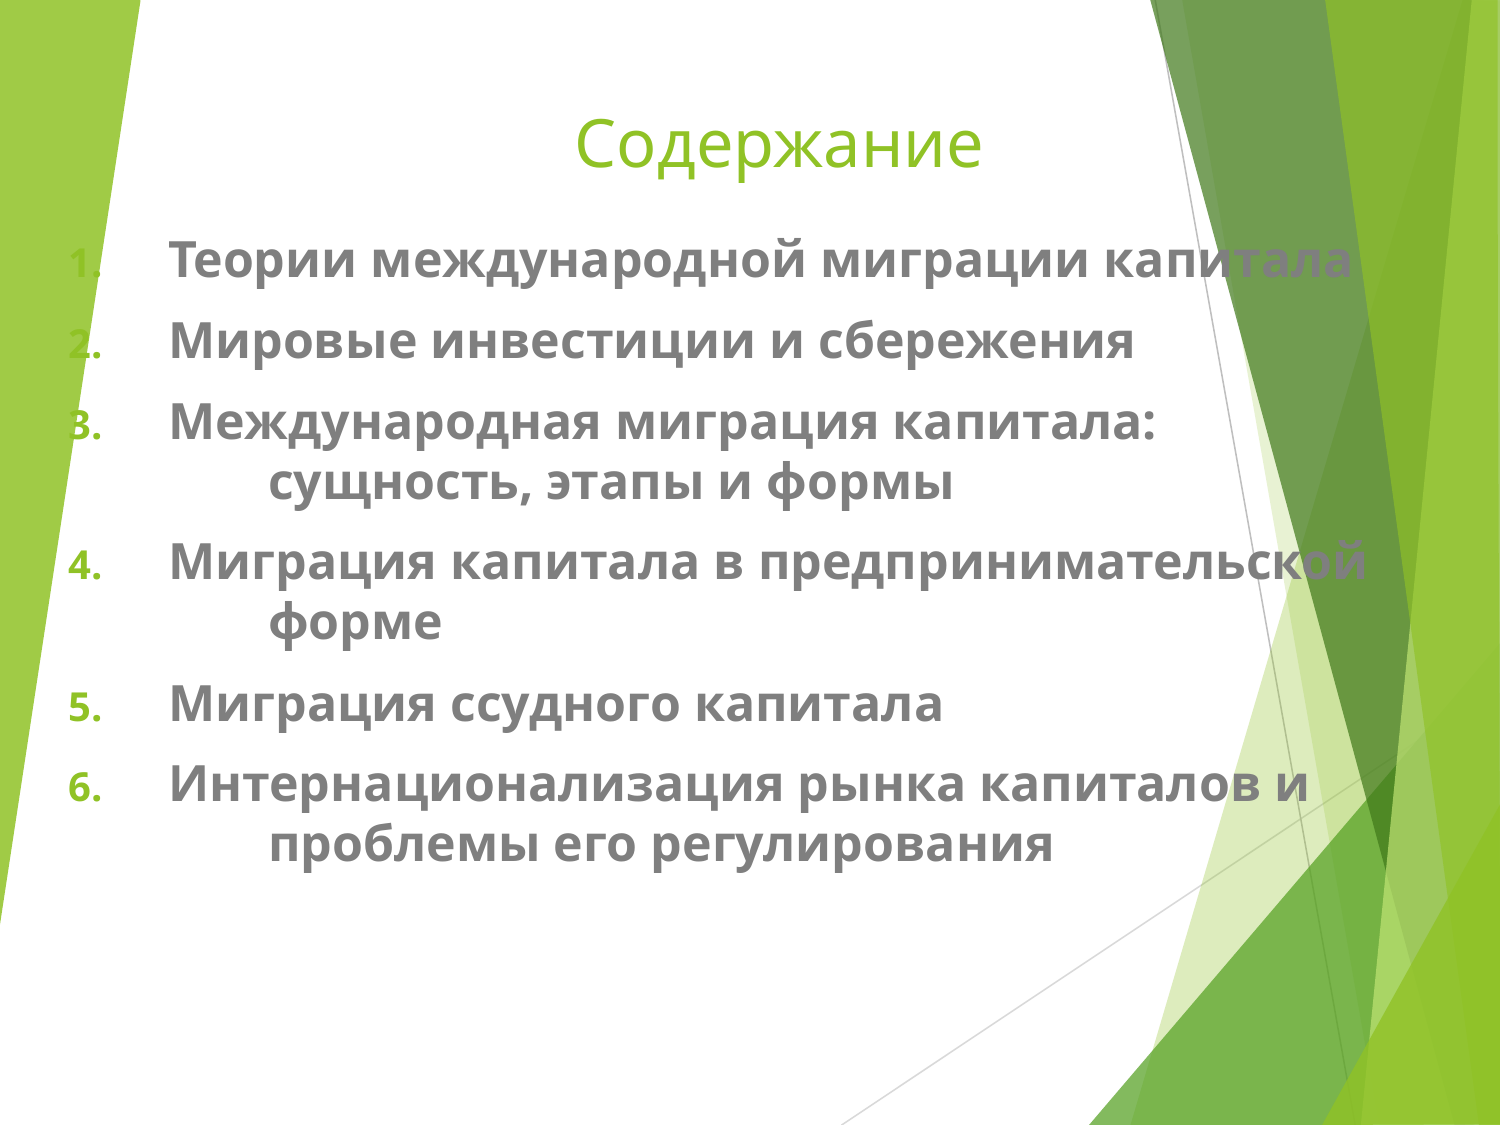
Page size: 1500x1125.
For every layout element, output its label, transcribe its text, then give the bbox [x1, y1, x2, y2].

title Содержание [159, 0, 1400, 189]
subtitle Теории международной миграции капитала Мировые инвестиции и сбережения Международная миграция капитала: сущность, этапы и формы Миграция капитала в предпринимательской форме Миграция ссудного капитала Интернационализация рынка капиталов и проблемы его регулирования [53, 220, 1436, 1071]
